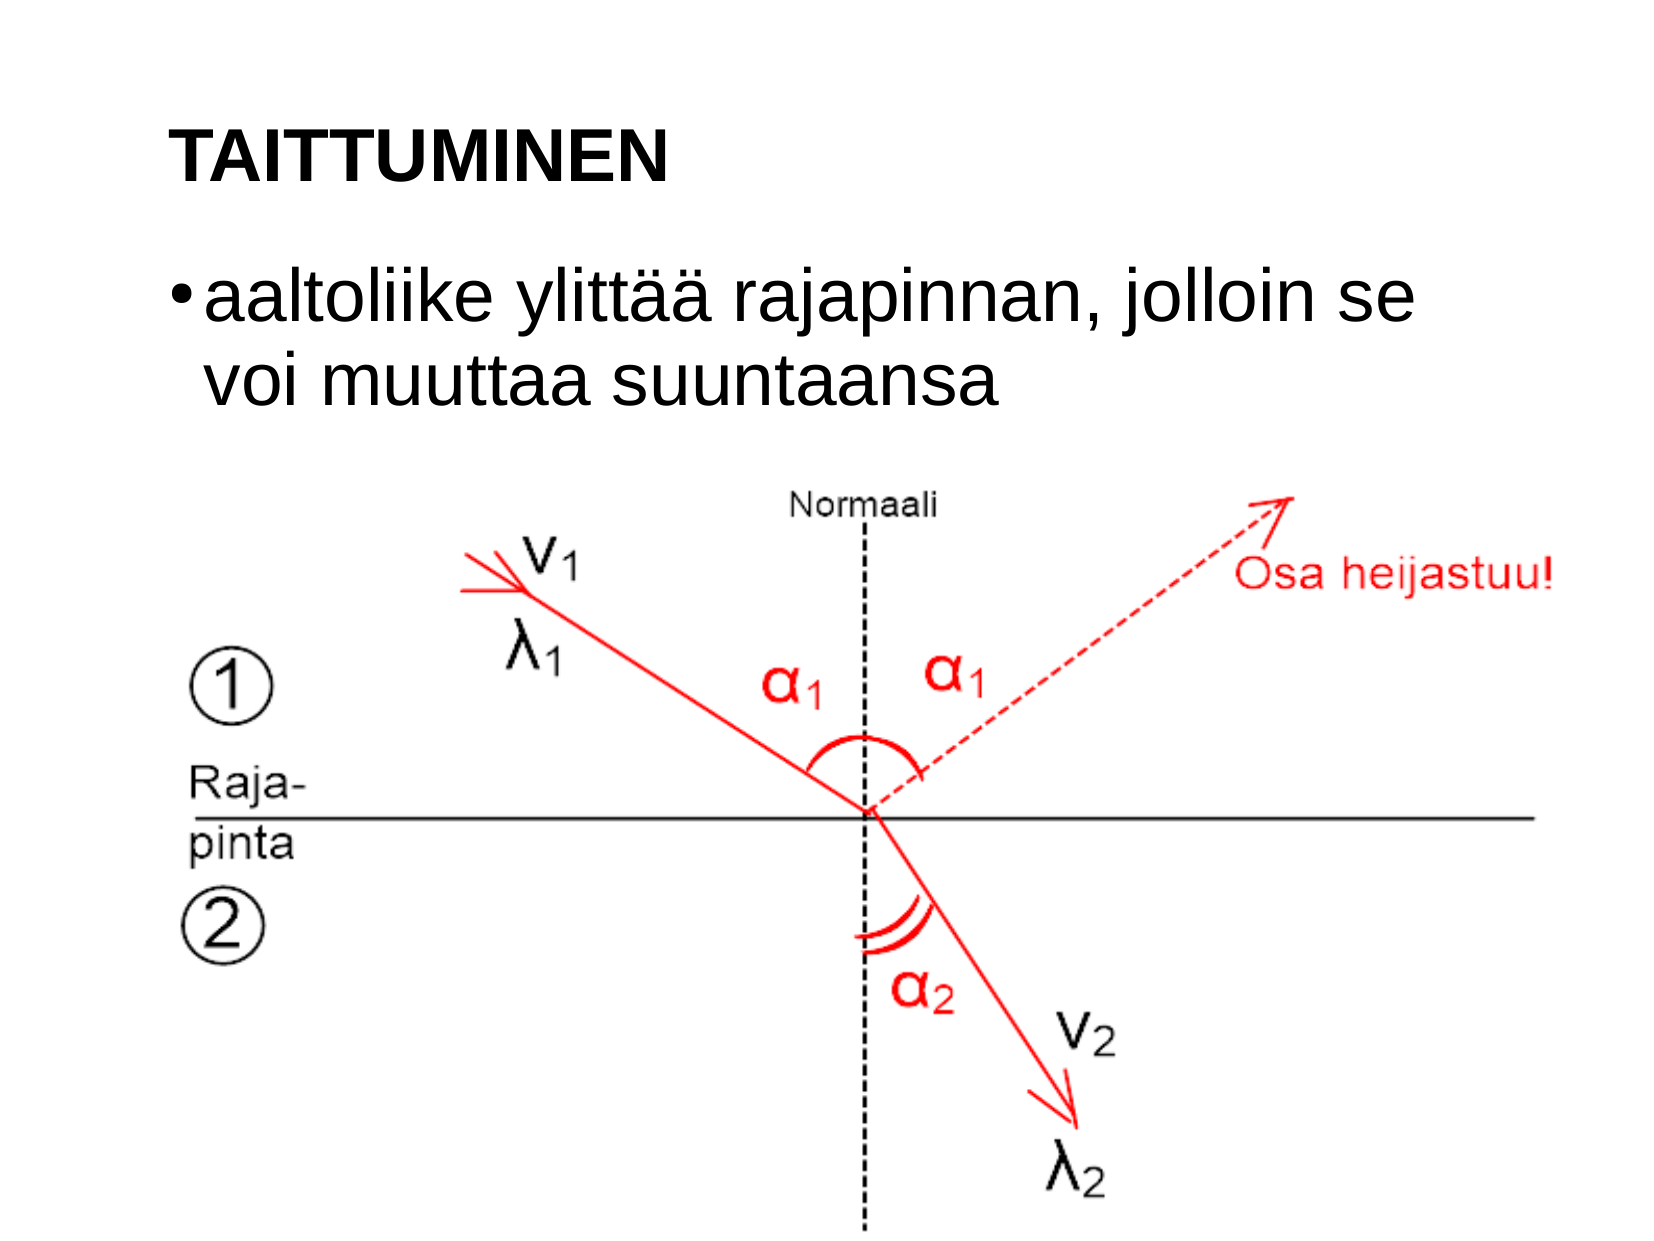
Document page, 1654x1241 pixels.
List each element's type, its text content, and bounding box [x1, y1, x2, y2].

text_box TAITTUMINEN aaltoliike ylittää rajapinnan, jolloin se voi muuttaa suuntaansa [153, 106, 1536, 429]
picture [48, 430, 1618, 1232]
